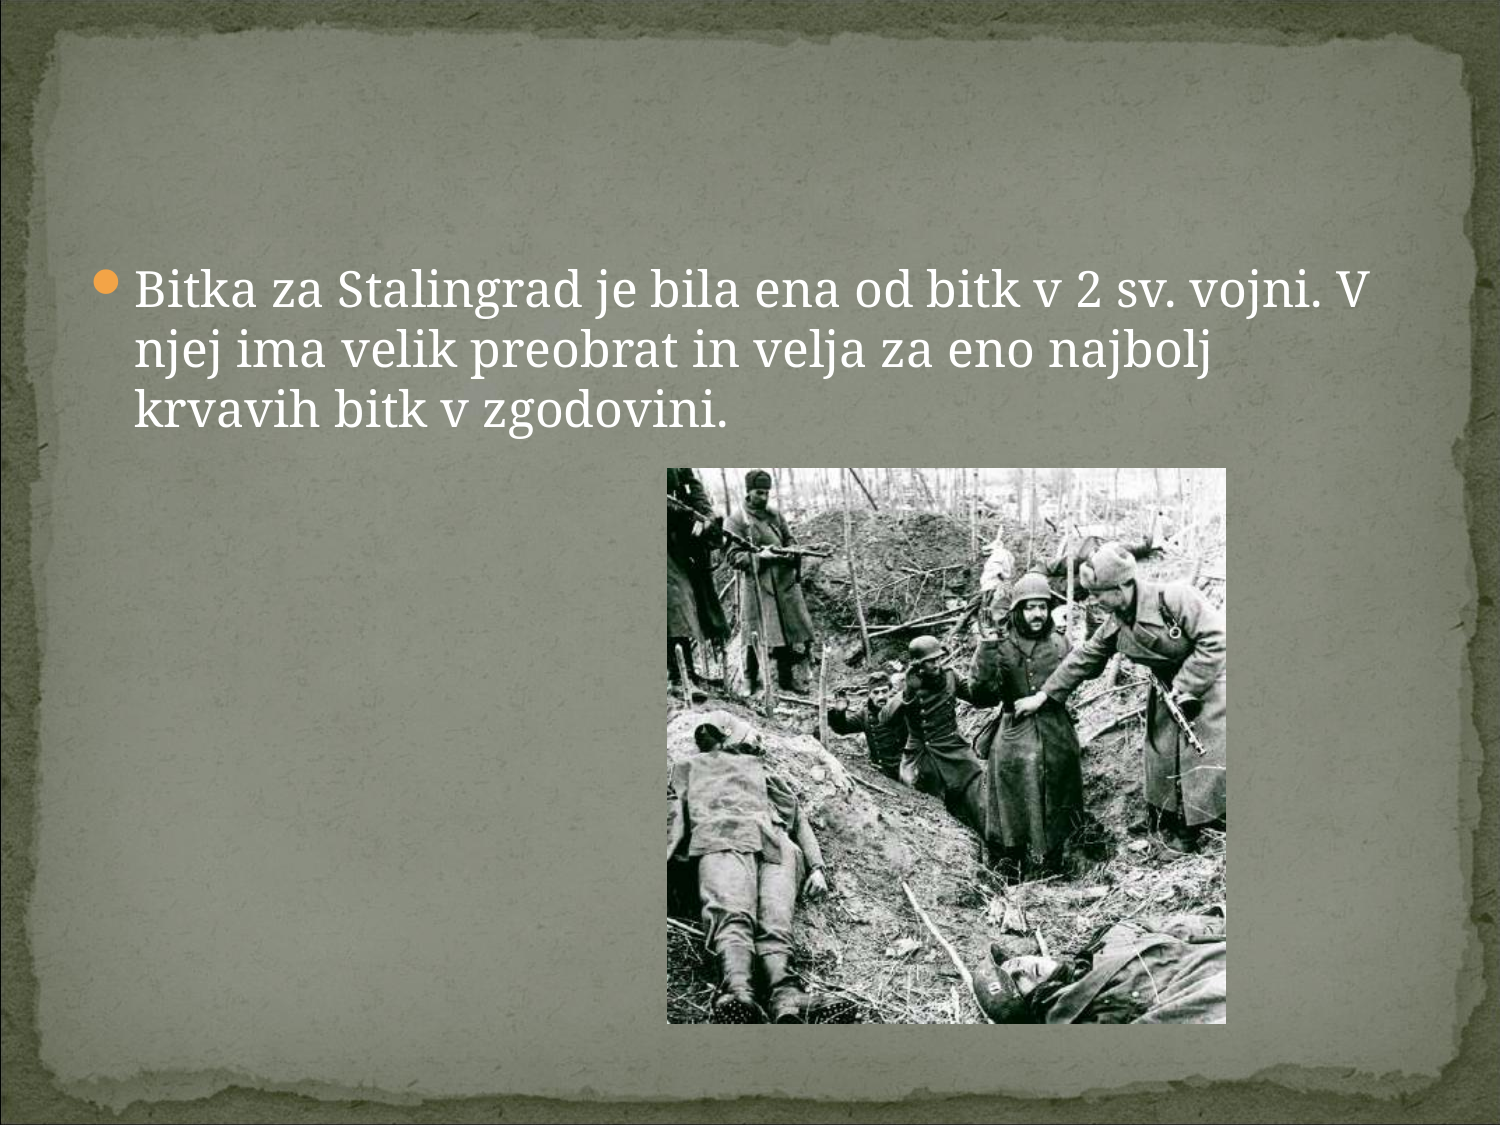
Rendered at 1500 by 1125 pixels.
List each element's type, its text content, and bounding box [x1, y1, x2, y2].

picture [0, 0, 1500, 1125]
list Bitka za Stalingrad je bila ena od bitk v 2 sv. vojni. V njej ima velik preobrat in velja za eno najbolj krvavih bitk v zgodovini. [75, 249, 1425, 1000]
